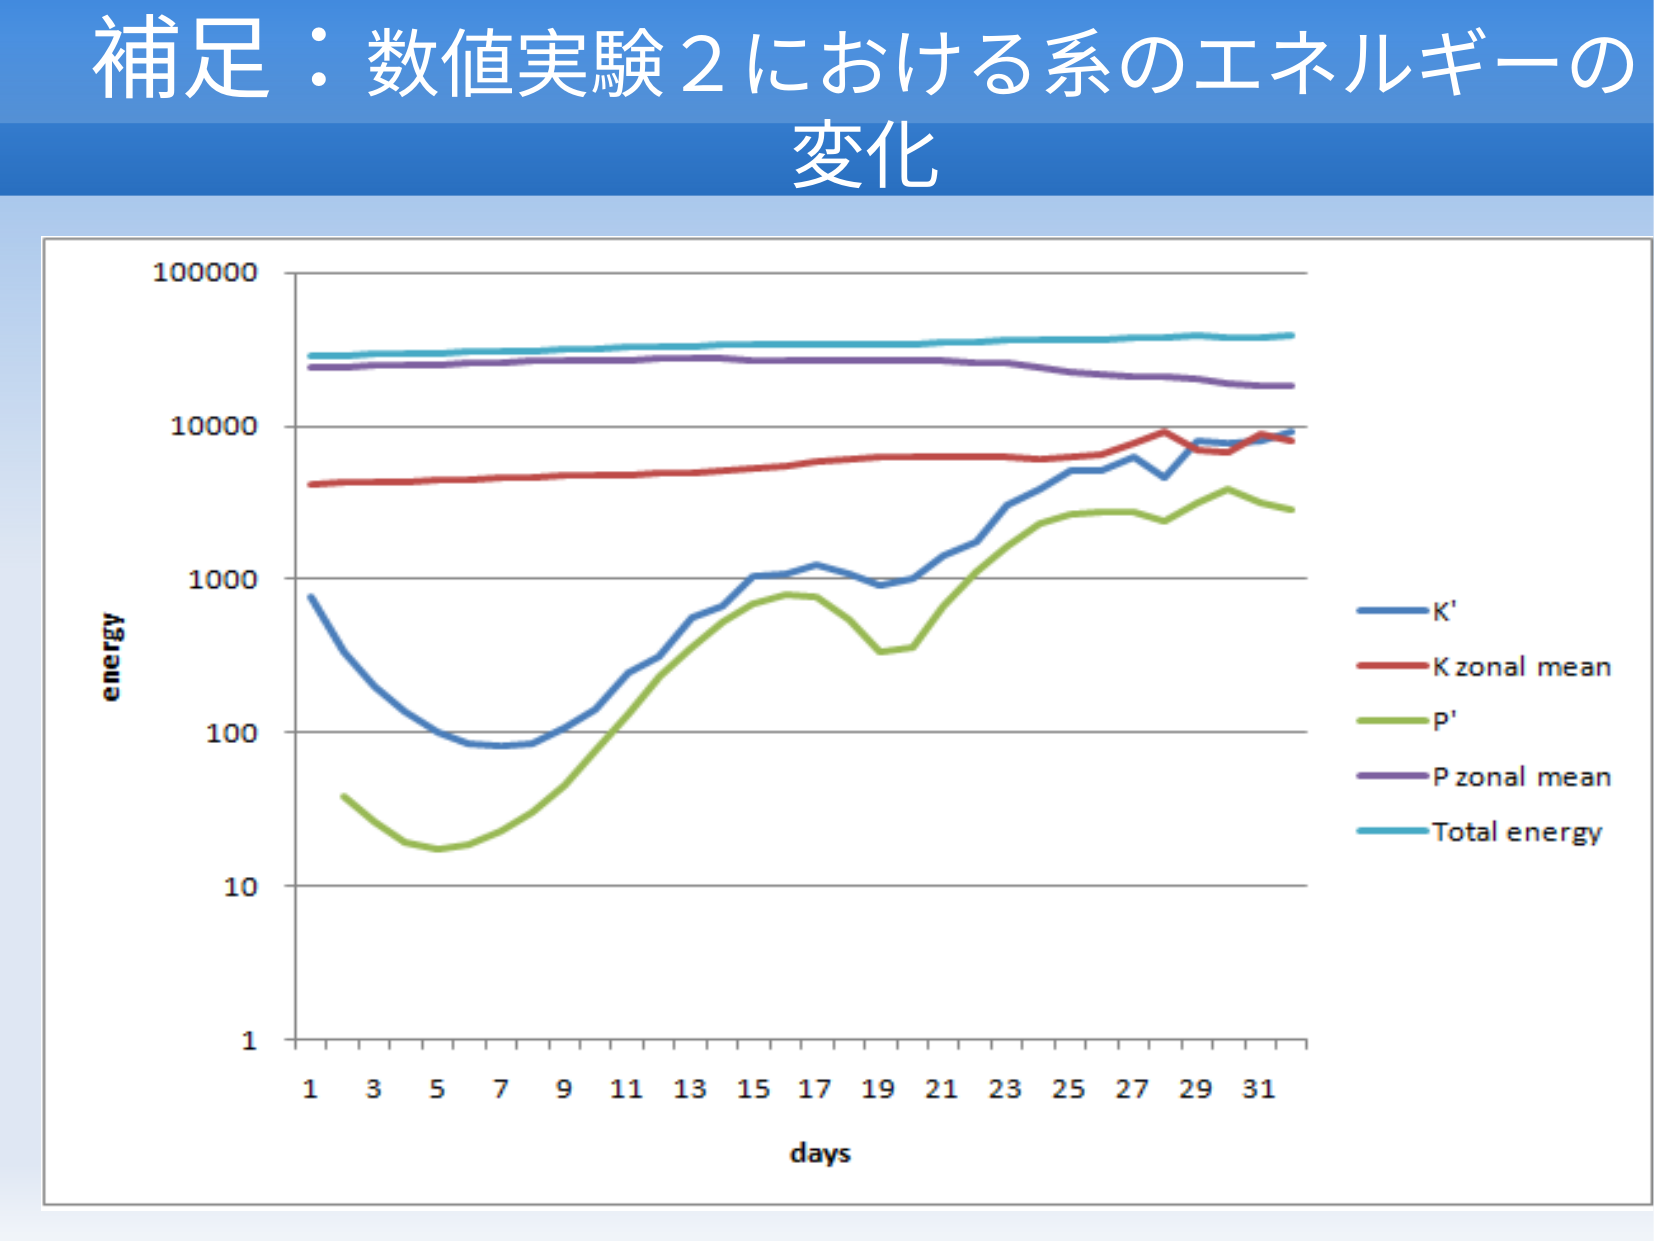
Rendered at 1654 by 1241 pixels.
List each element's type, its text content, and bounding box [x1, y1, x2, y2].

title 補足：数値実験２における系のエネルギーの変化 [76, 7, 1654, 200]
picture [0, 0, 1654, 1241]
